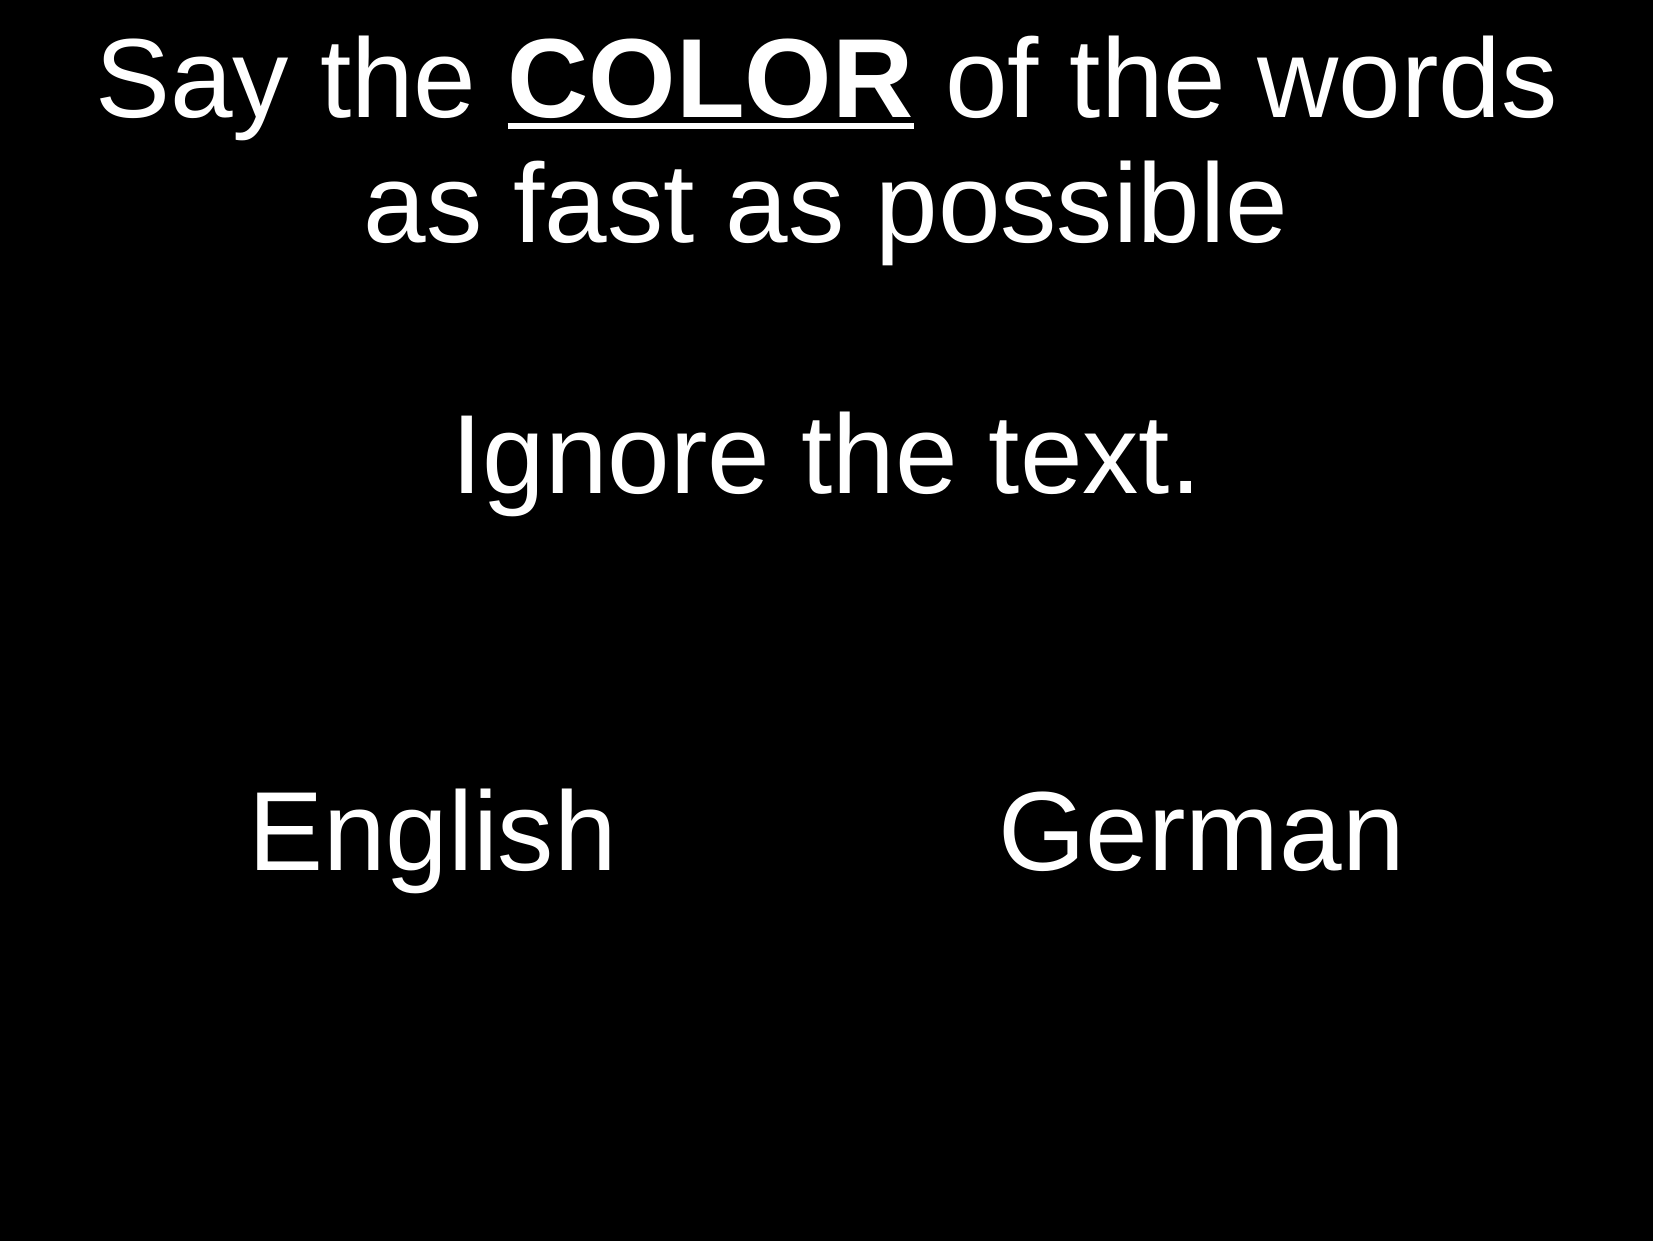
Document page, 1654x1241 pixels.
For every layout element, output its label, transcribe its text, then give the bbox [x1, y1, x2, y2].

subtitle Say the COLOR of the words as fast as possible Ignore the text. English German [82, 15, 1571, 1241]
